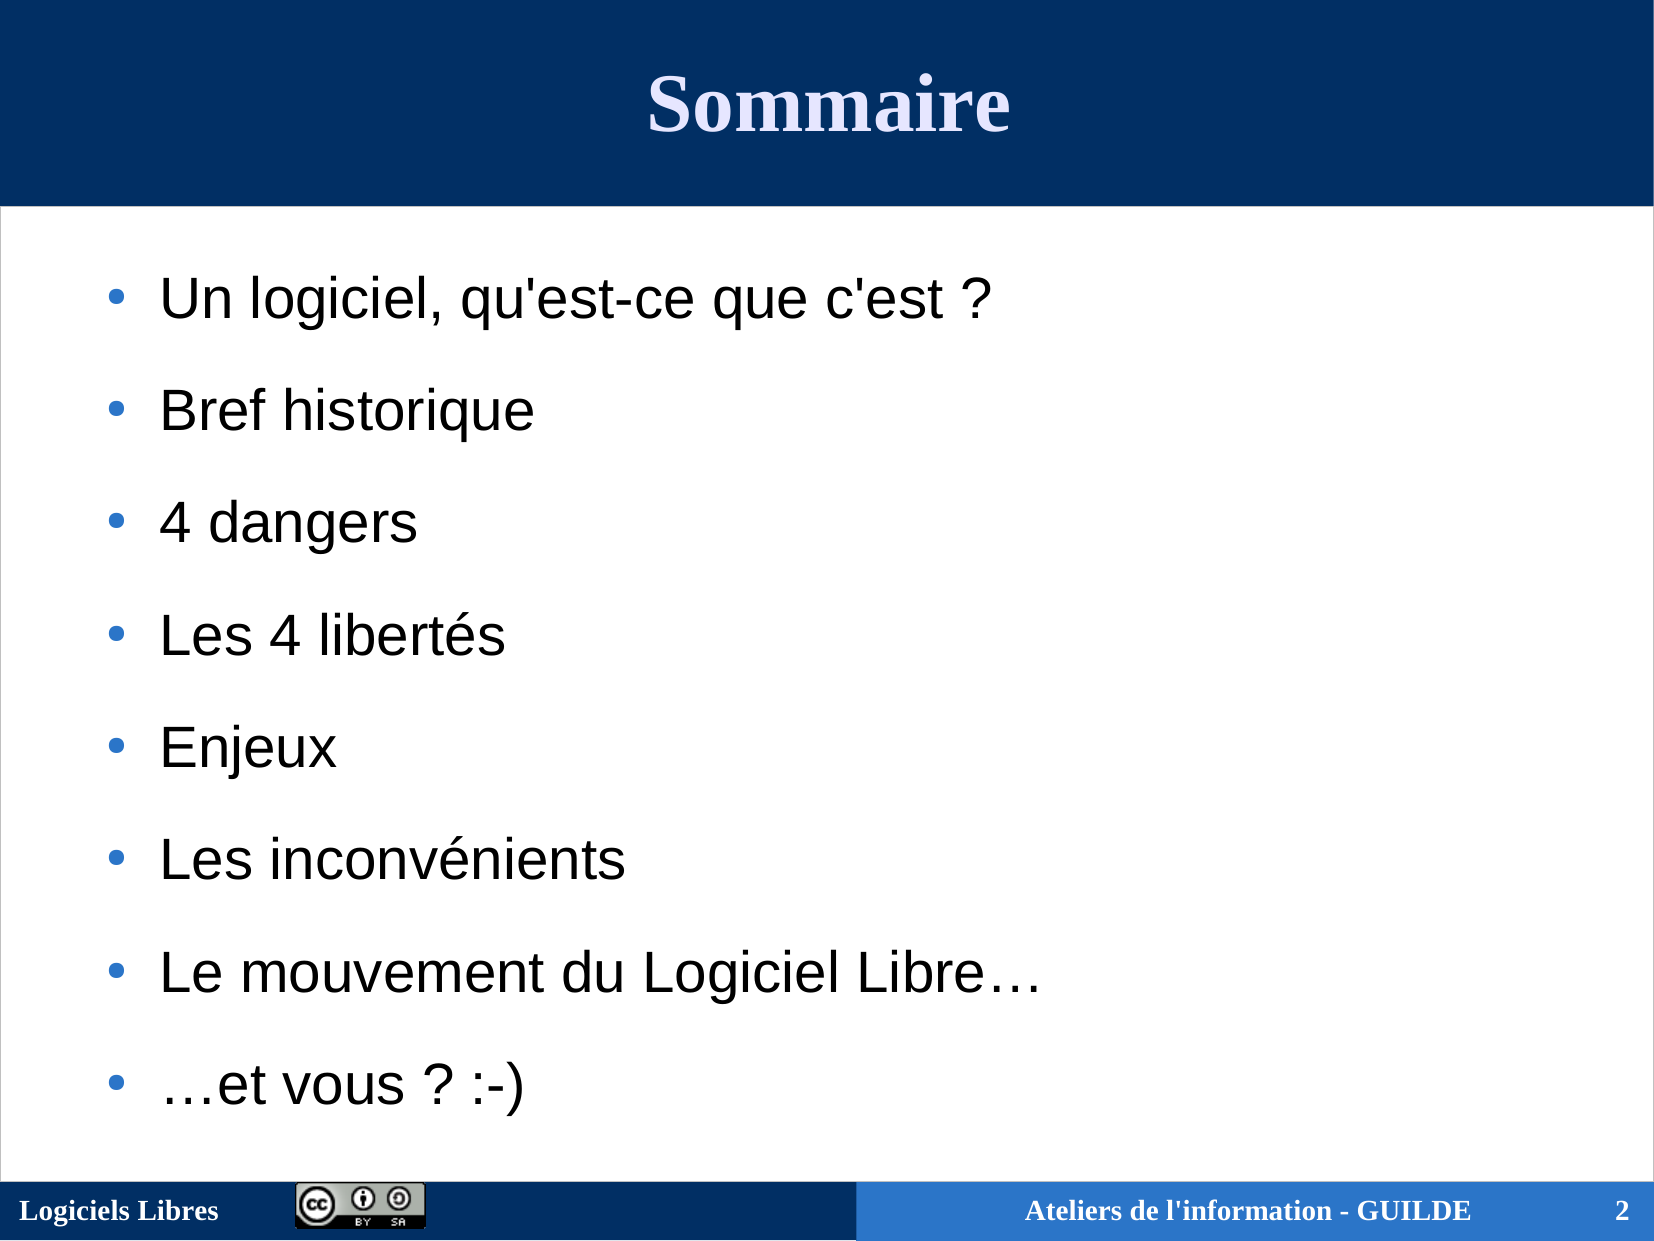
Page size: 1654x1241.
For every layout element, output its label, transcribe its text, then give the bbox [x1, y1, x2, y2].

list Un logiciel, qu'est-ce que c'est ? Bref historique 4 dangers Les 4 libertés Enjeux Les inconvénients Le mouvement du Logiciel Libre… …et vous ? :-) [88, 265, 1595, 1146]
picture [295, 1182, 426, 1229]
title Sommaire [123, 0, 1536, 208]
